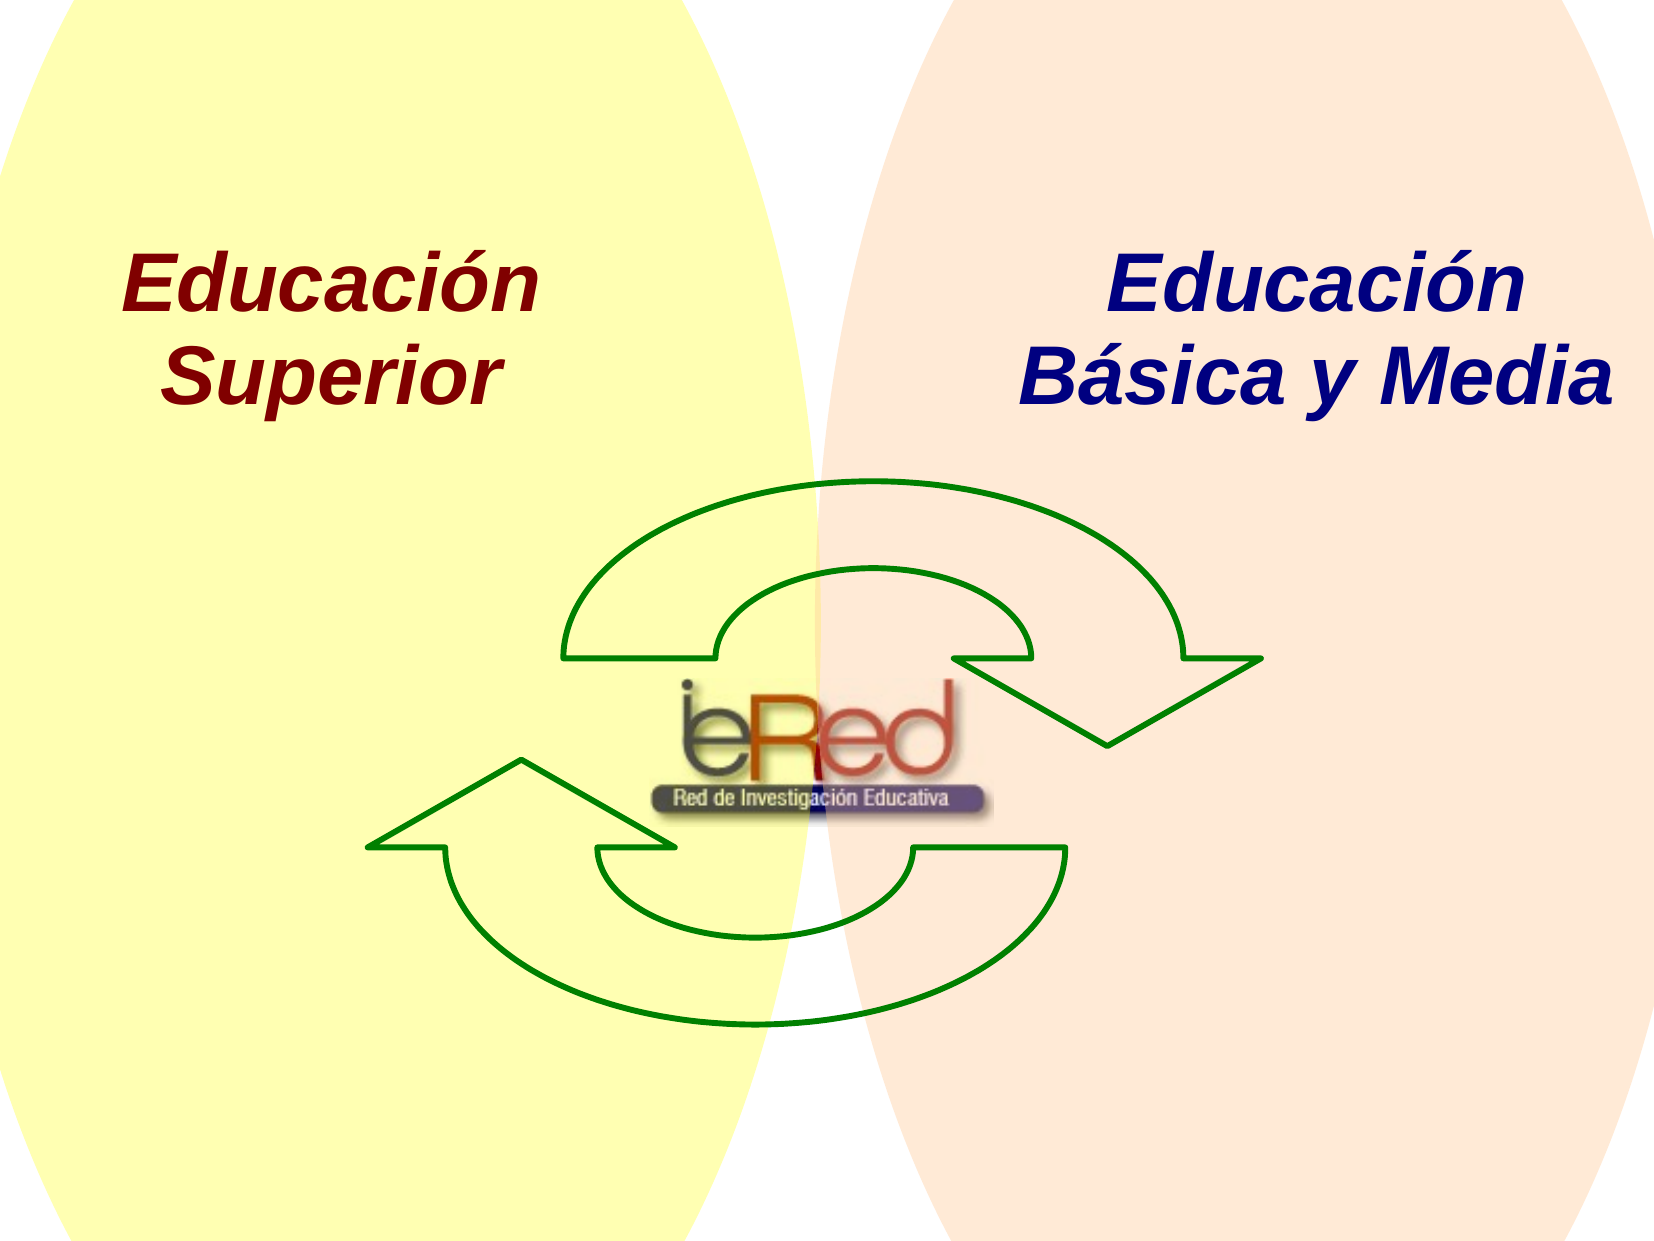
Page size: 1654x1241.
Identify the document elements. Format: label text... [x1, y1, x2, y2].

text_box [567, 485, 1246, 742]
text_box [843, 851, 1062, 1010]
text_box [0, 0, 1654, 1241]
text_box Educación Básica y Media [1003, 229, 1631, 431]
text_box Educación Superior [106, 229, 557, 431]
text_box [382, 764, 790, 1021]
picture [809, 736, 827, 827]
